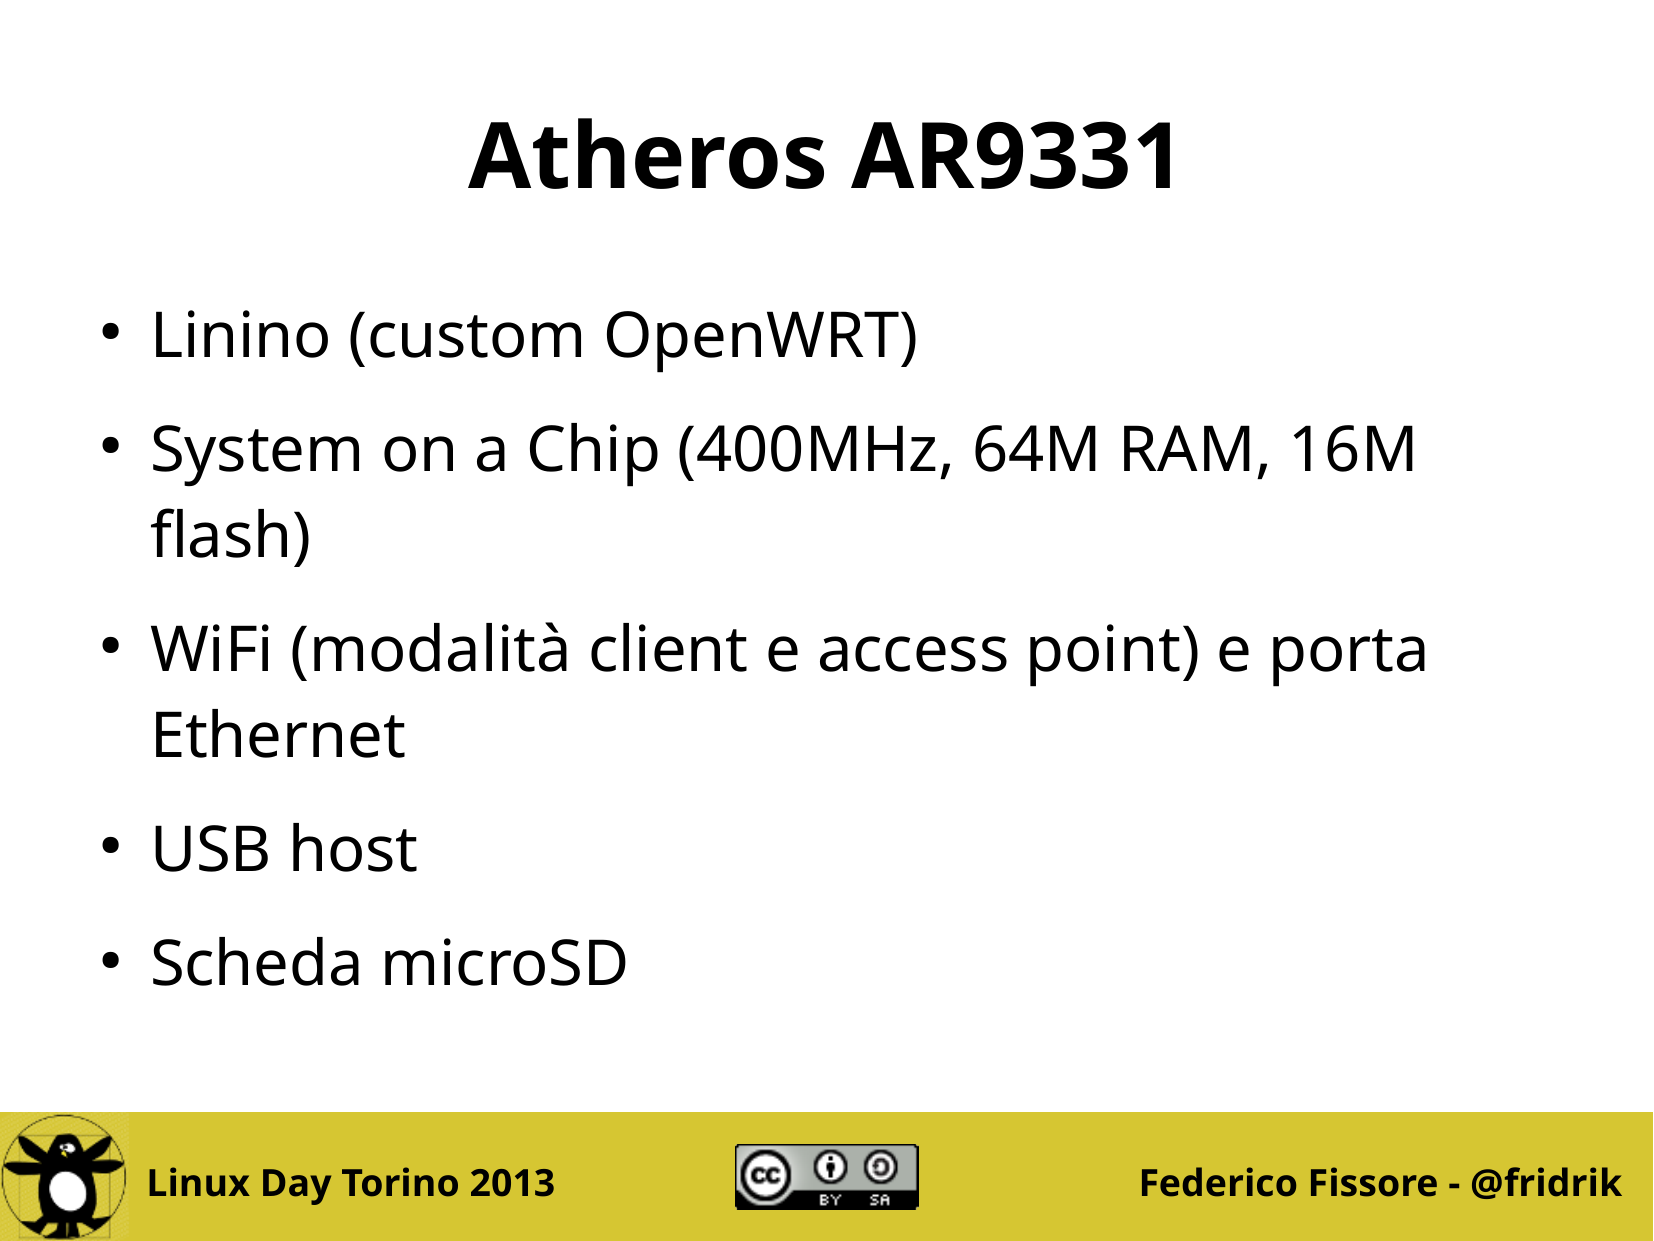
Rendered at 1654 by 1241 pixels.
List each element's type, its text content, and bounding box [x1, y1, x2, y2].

list Linino (custom OpenWRT) System on a Chip (400MHz, 64M RAM, 16M flash) WiFi (modalità client e access point) e porta Ethernet USB host Scheda microSD [82, 290, 1538, 1010]
picture [0, 1112, 1653, 1241]
title Atheros AR9331 [82, 49, 1571, 257]
text_box Linux Day Torino 2013 [131, 1148, 553, 1206]
text_box Federico Fissore - @fridrik [1123, 1148, 1627, 1206]
